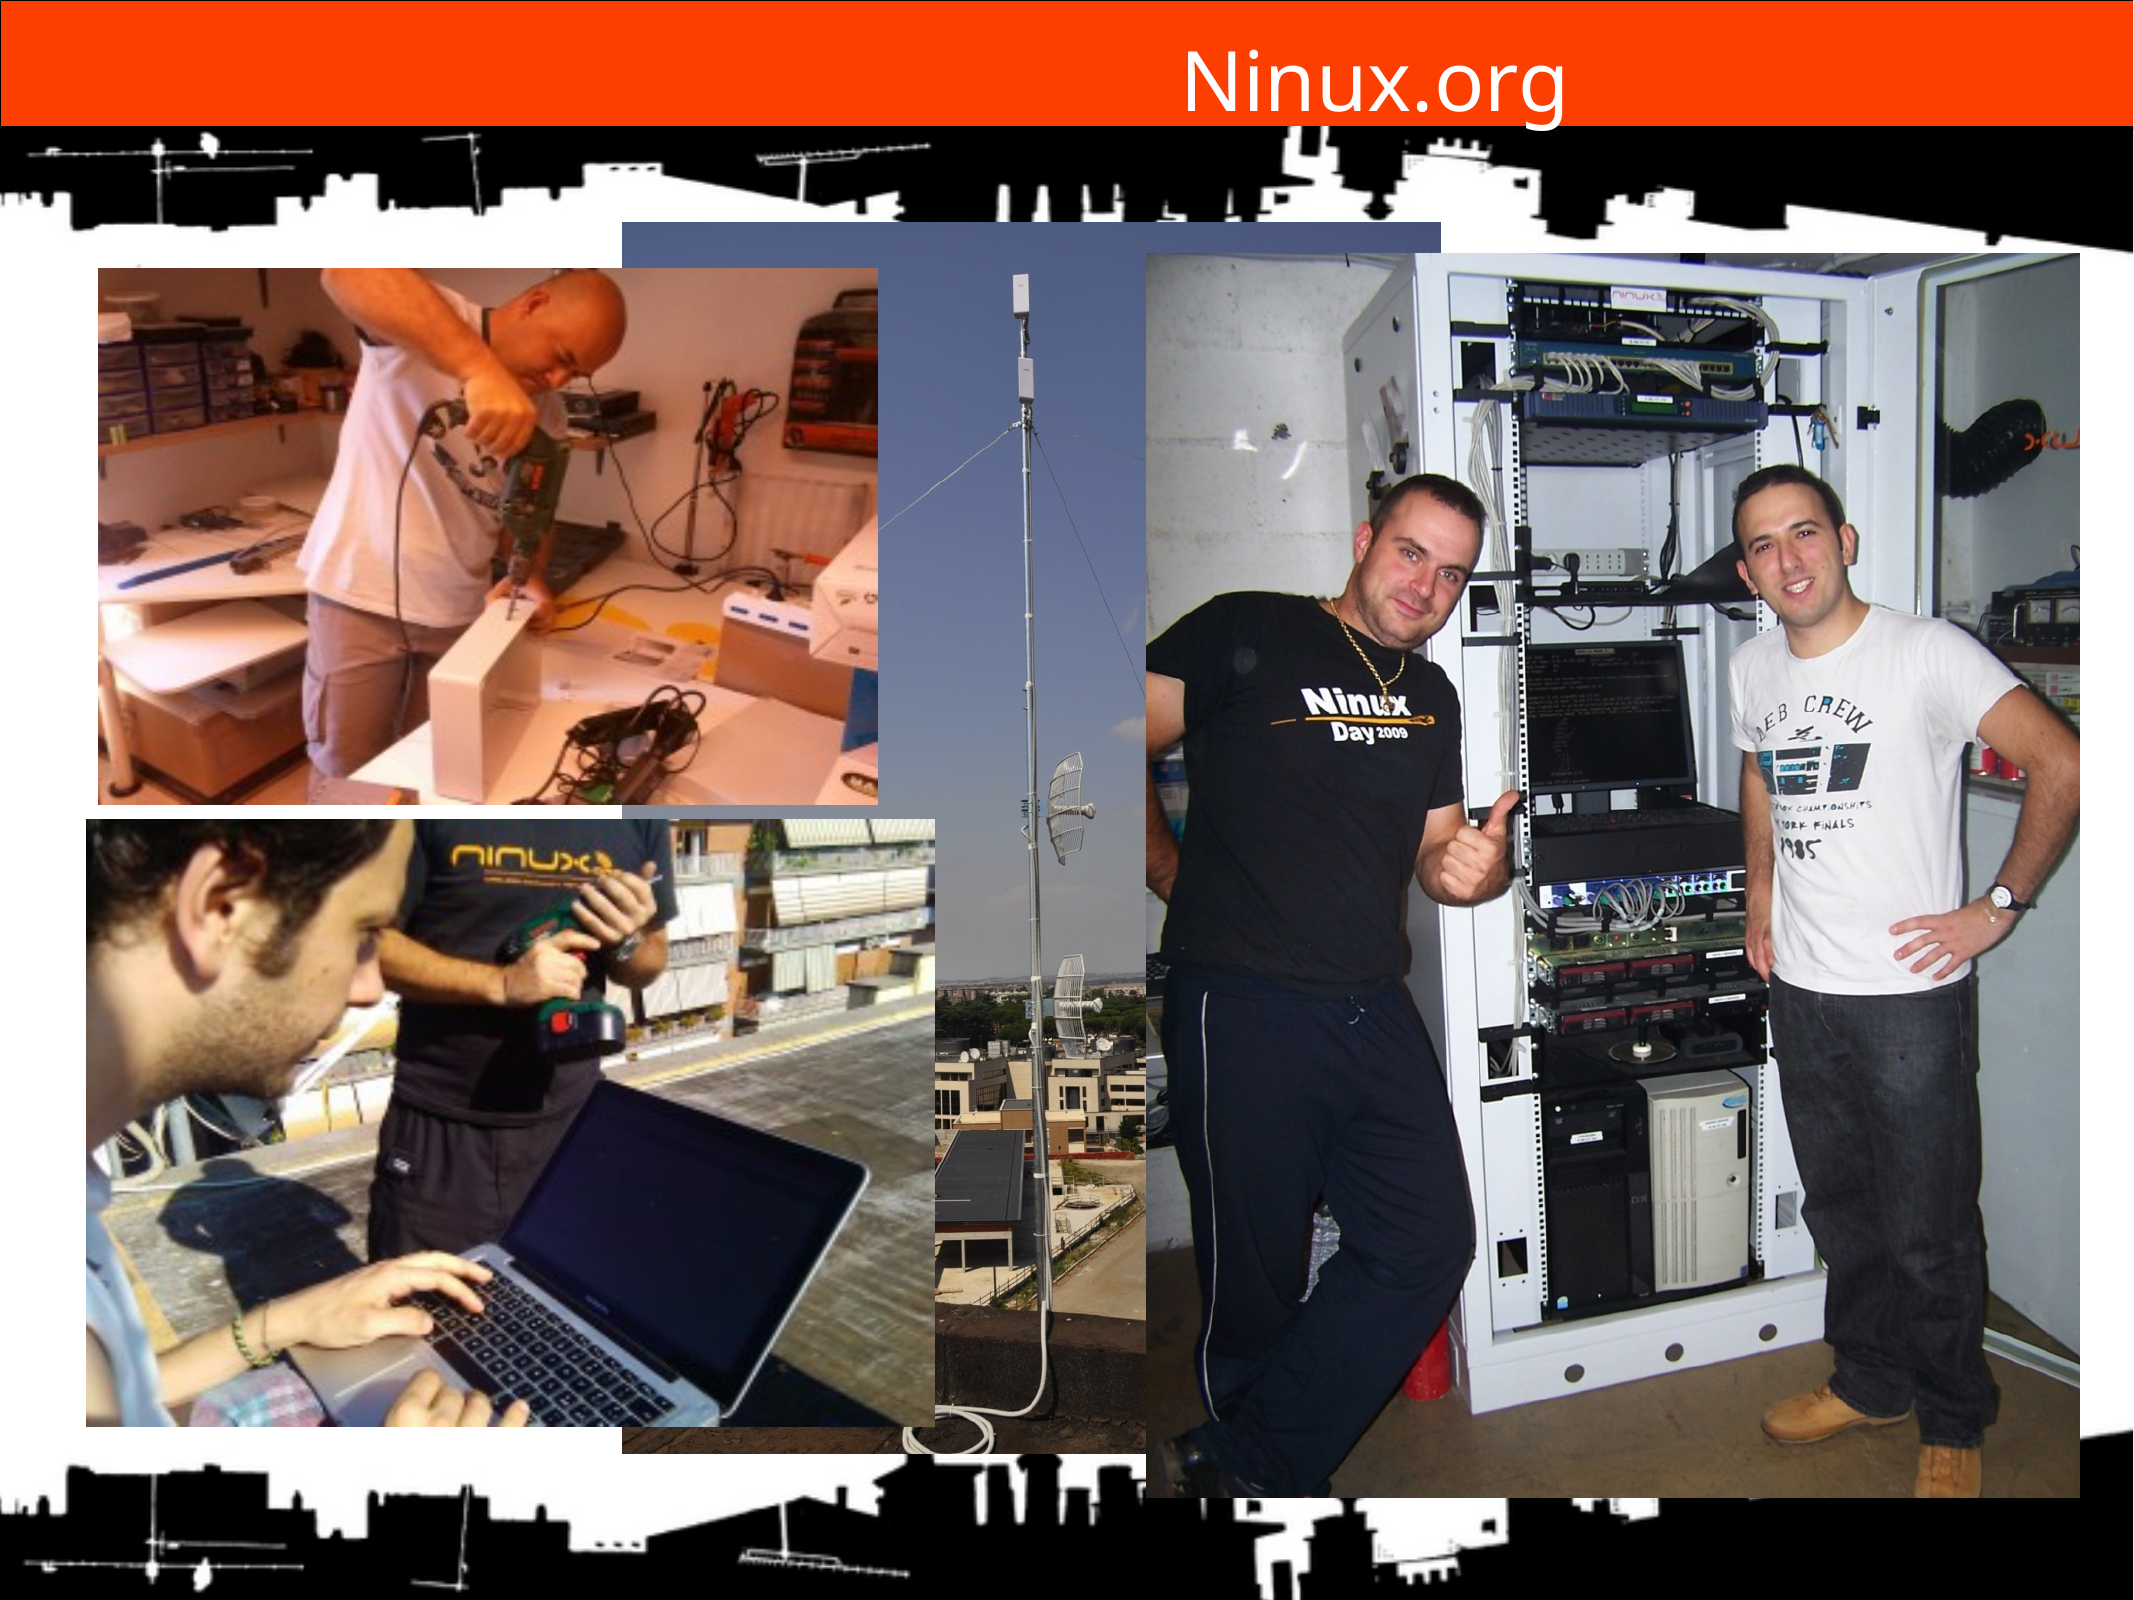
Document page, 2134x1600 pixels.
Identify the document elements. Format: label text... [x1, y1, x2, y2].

title Ninux.org [700, 16, 2051, 139]
picture [0, 126, 2134, 1600]
